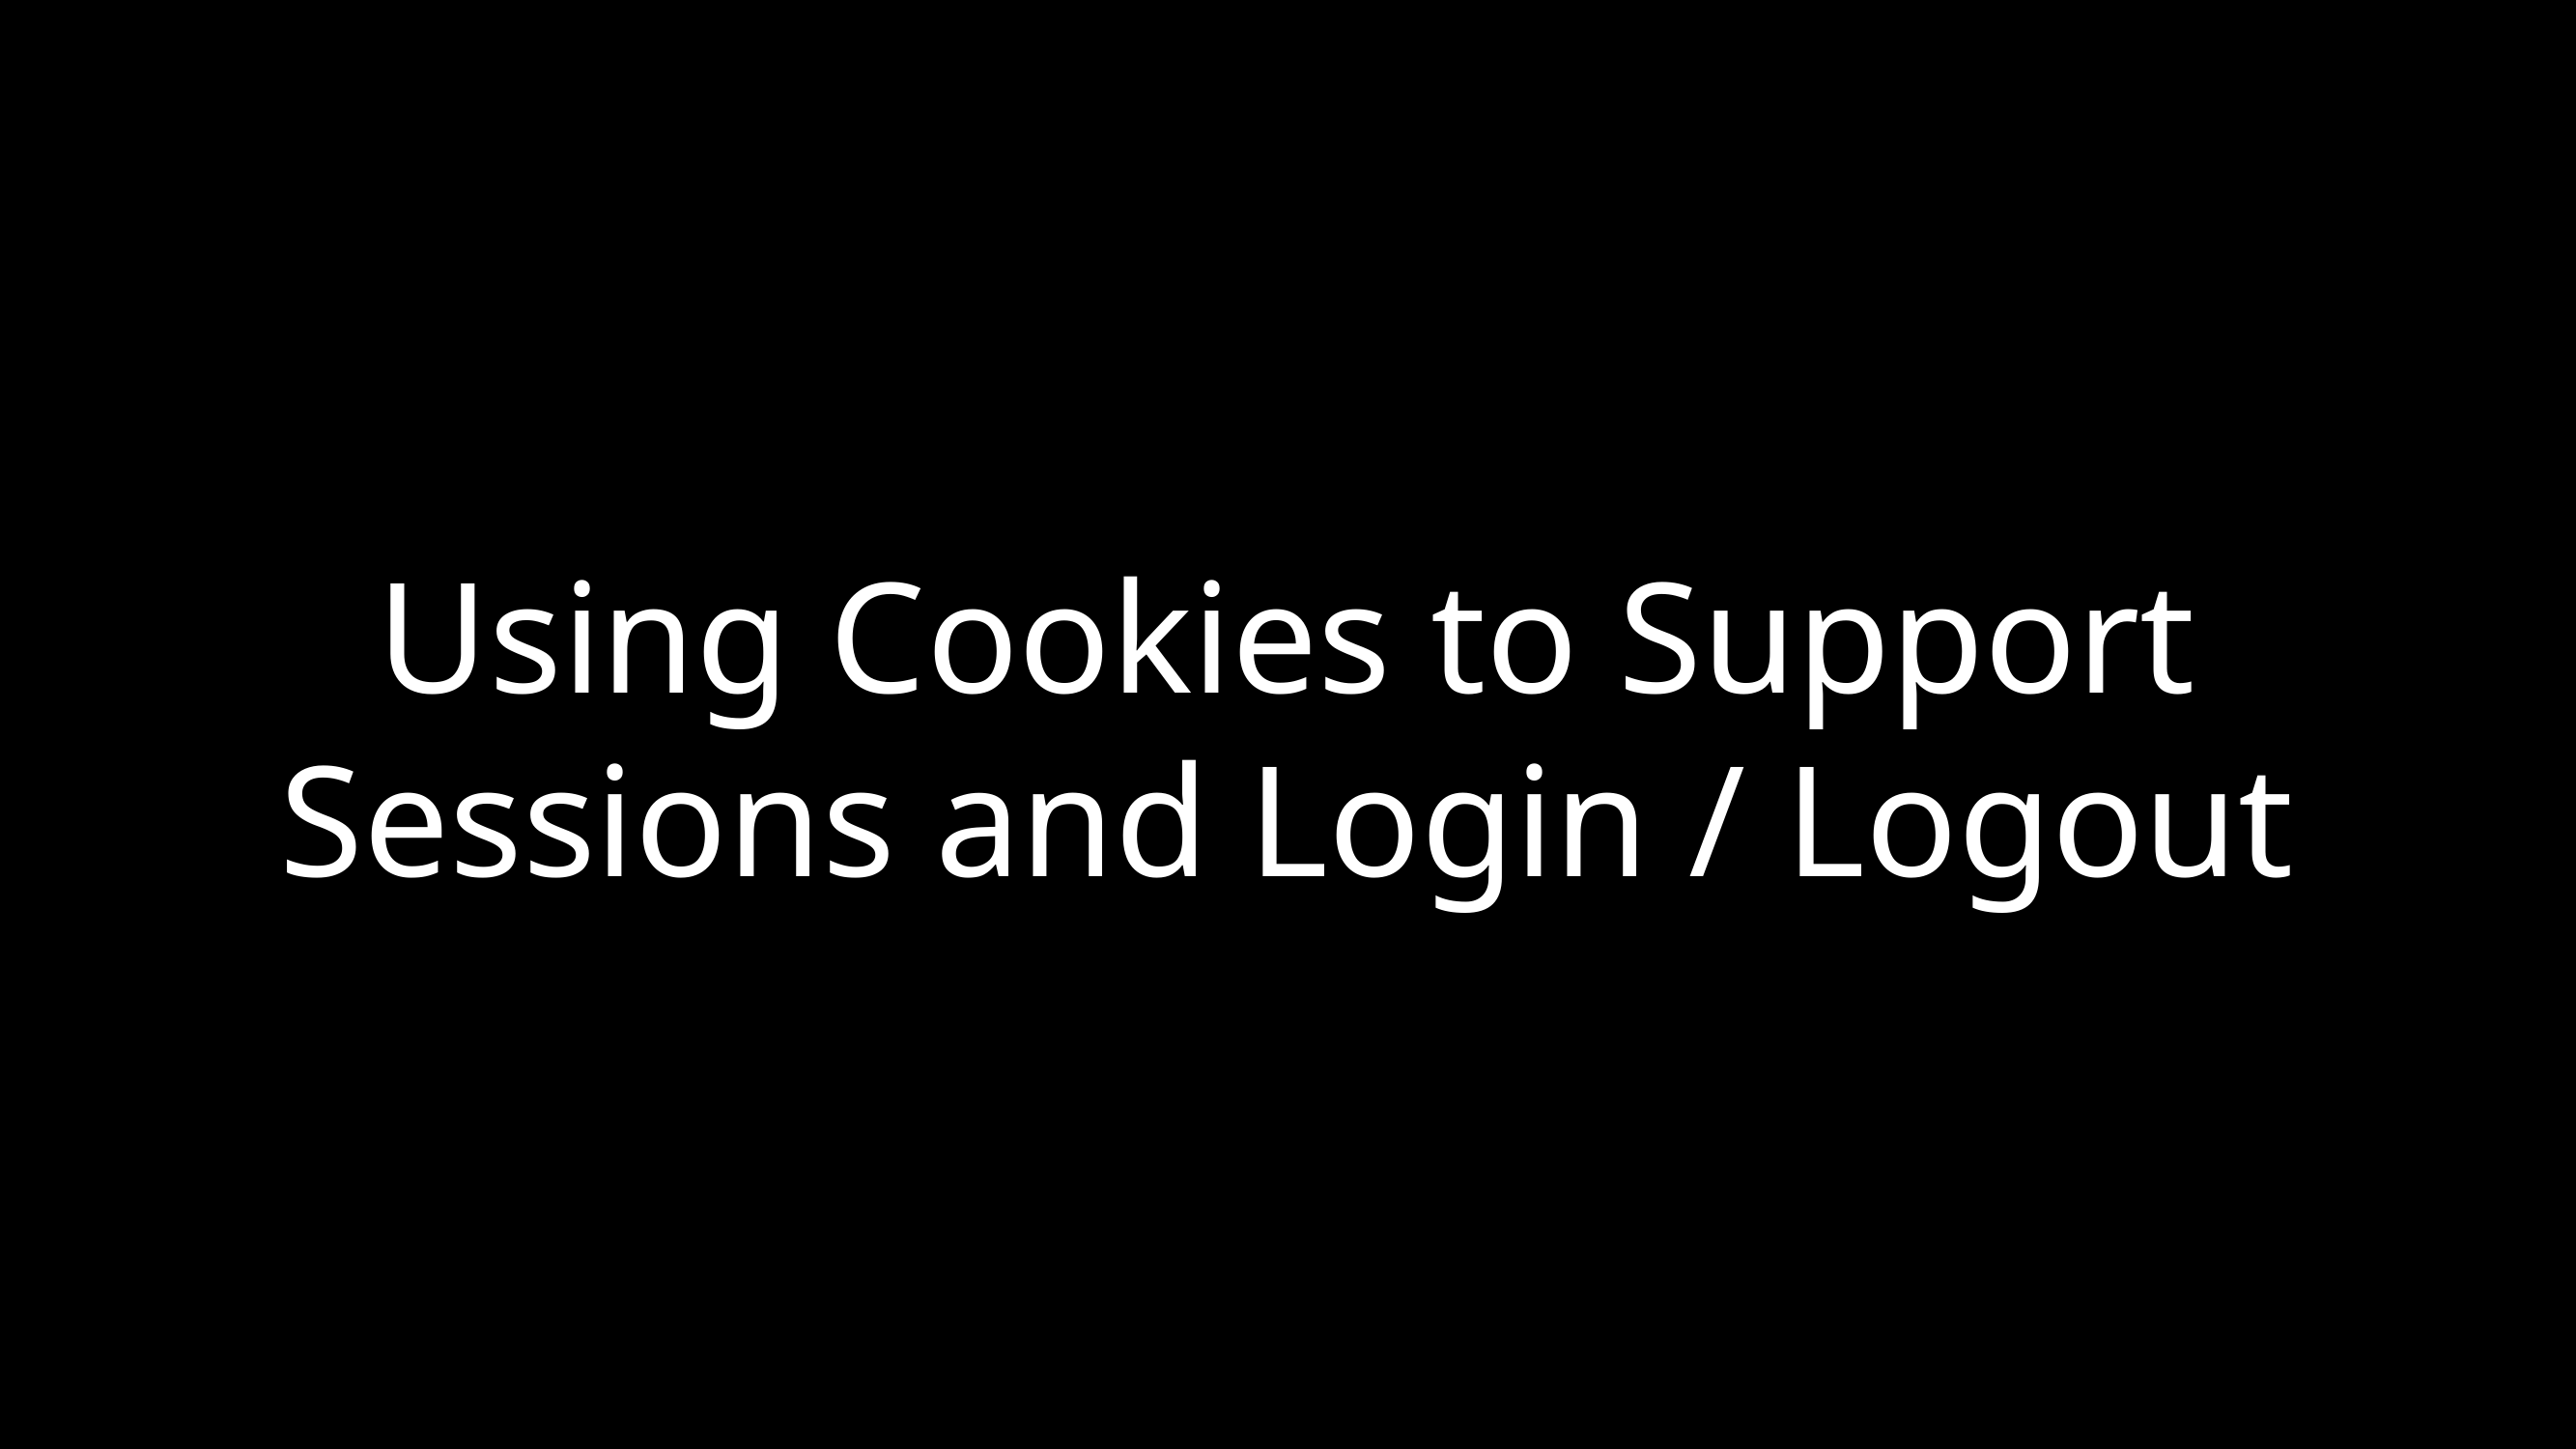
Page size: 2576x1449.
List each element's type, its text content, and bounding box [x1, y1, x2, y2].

title Using Cookies to Support Sessions and Login / Logout [183, 440, 2392, 1007]
